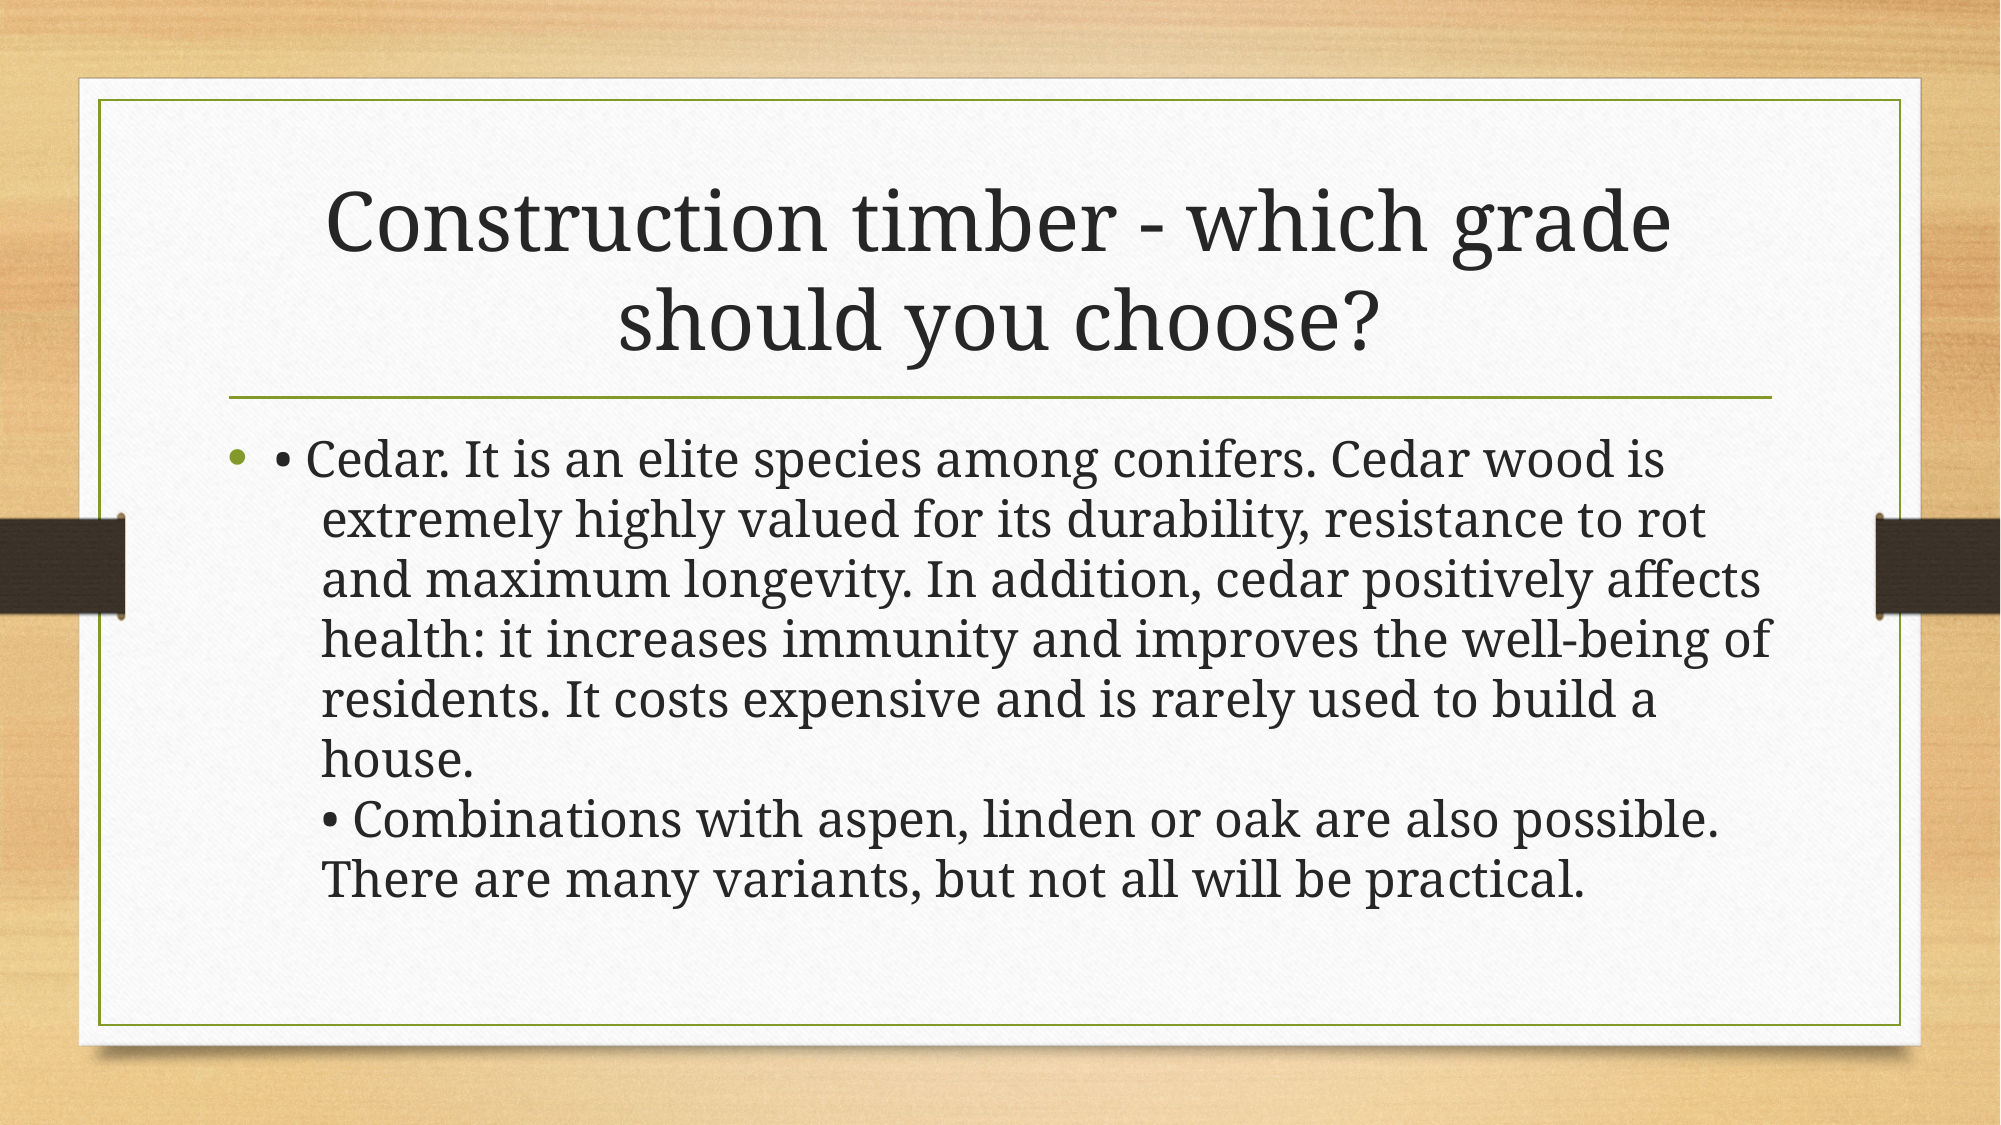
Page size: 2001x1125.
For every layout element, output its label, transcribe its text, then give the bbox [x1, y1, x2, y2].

title Construction timber - which grade should you choose? [212, 161, 1788, 376]
list • Cedar. It is an elite species among conifers. Cedar wood is extremely highly valued for its durability, resistance to rot and maximum longevity. In addition, cedar positively affects health: it increases immunity and improves the well-being of residents. It costs expensive and is rarely used to build a house. • Combinations with aspen, linden or oak are also possible. There are many variants, but not all will be practical. [212, 419, 1788, 964]
